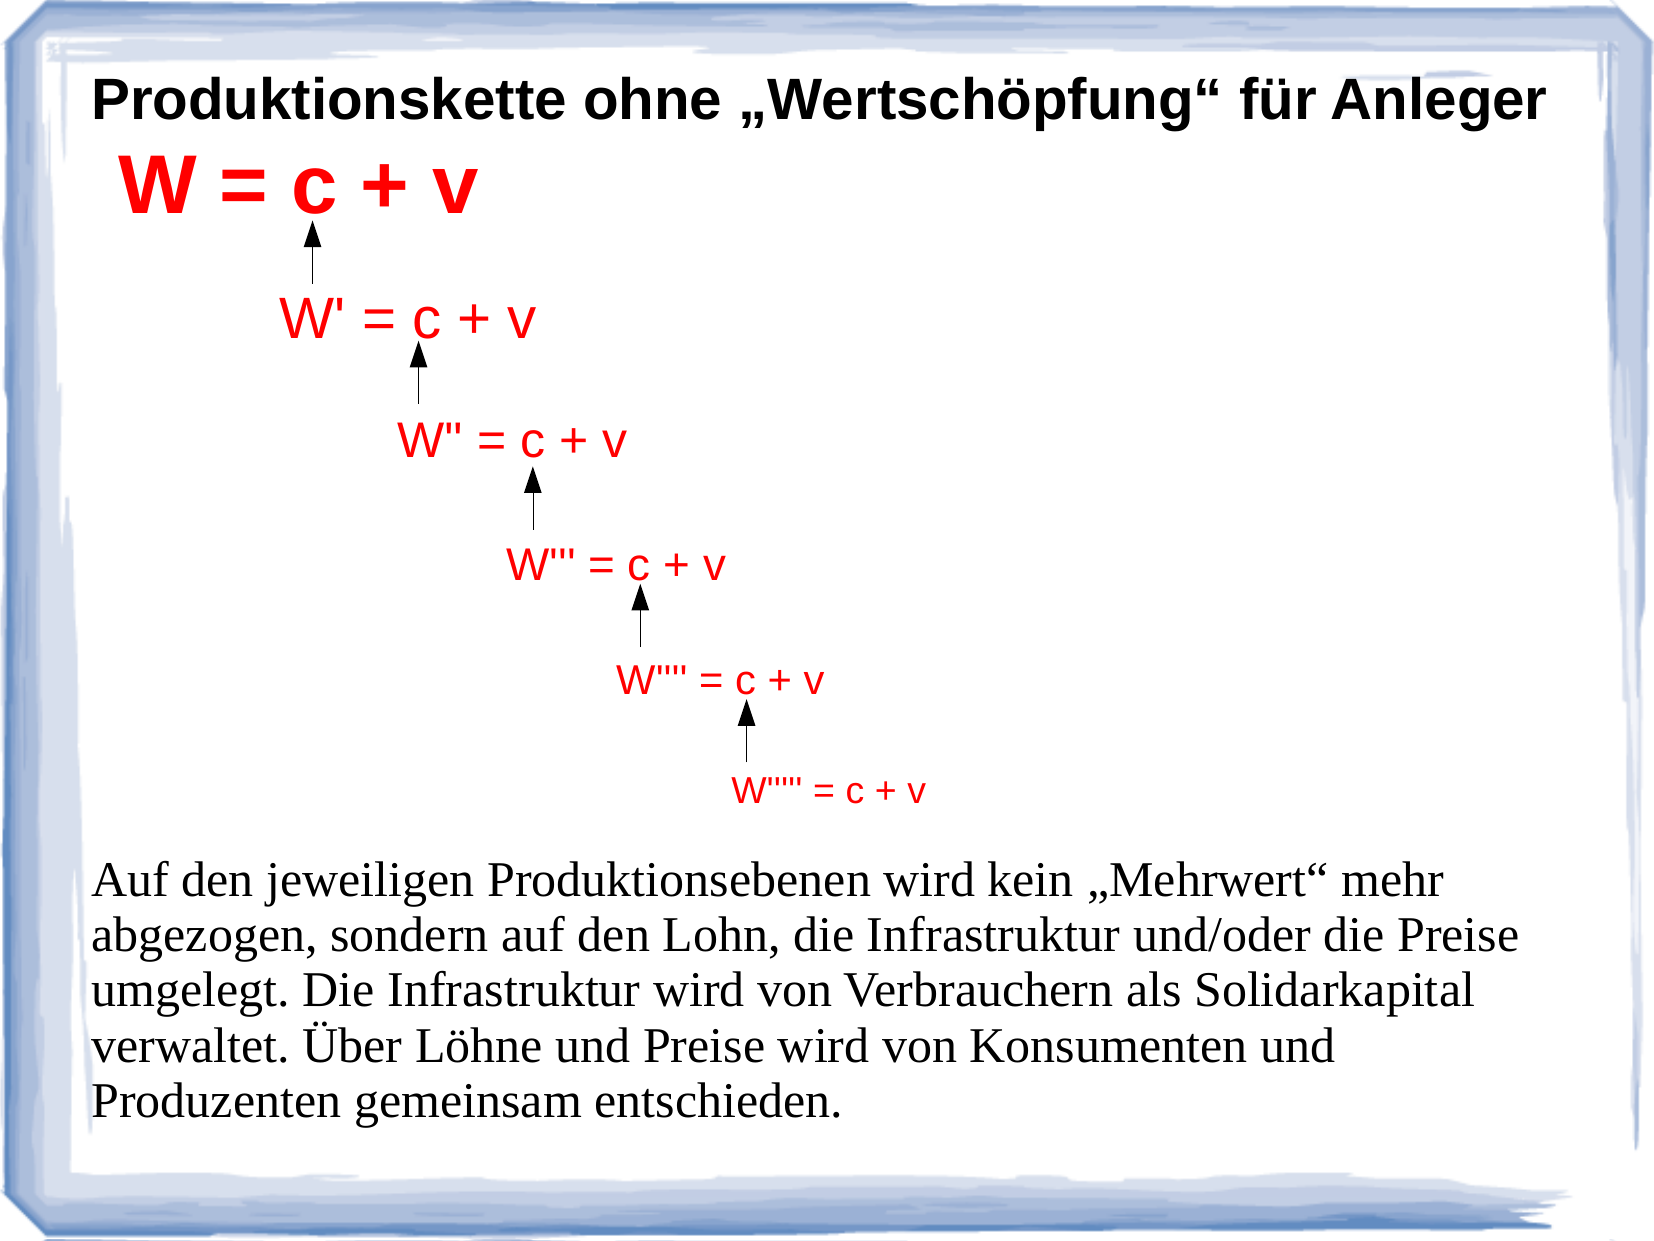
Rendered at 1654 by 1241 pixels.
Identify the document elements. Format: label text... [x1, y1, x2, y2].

picture [0, 0, 1654, 1241]
text_box W''''' = c + v [716, 762, 1004, 824]
text_box W'' = c + v [382, 405, 727, 476]
text_box W''' = c + v [491, 531, 756, 603]
text_box W'''' = c + v [601, 649, 914, 716]
text_box Auf den jeweiligen Produktionsebenen wird kein „Mehrwert“ mehr abgezogen, sondern auf den Lohn, die Infrastruktur und/oder die Preise umgelegt. Die Infrastruktur wird von Verbrauchern als Solidarkapital verwaltet. Über Löhne und Preise wird von Konsumenten und Produzenten gemeinsam entschieden. [76, 844, 1595, 1185]
text_box W' = c + v [265, 277, 647, 365]
text_box Produktionskette ohne „Wertschöpfung“ für Anleger [76, 59, 1595, 139]
text_box W = c + v [103, 139, 633, 256]
